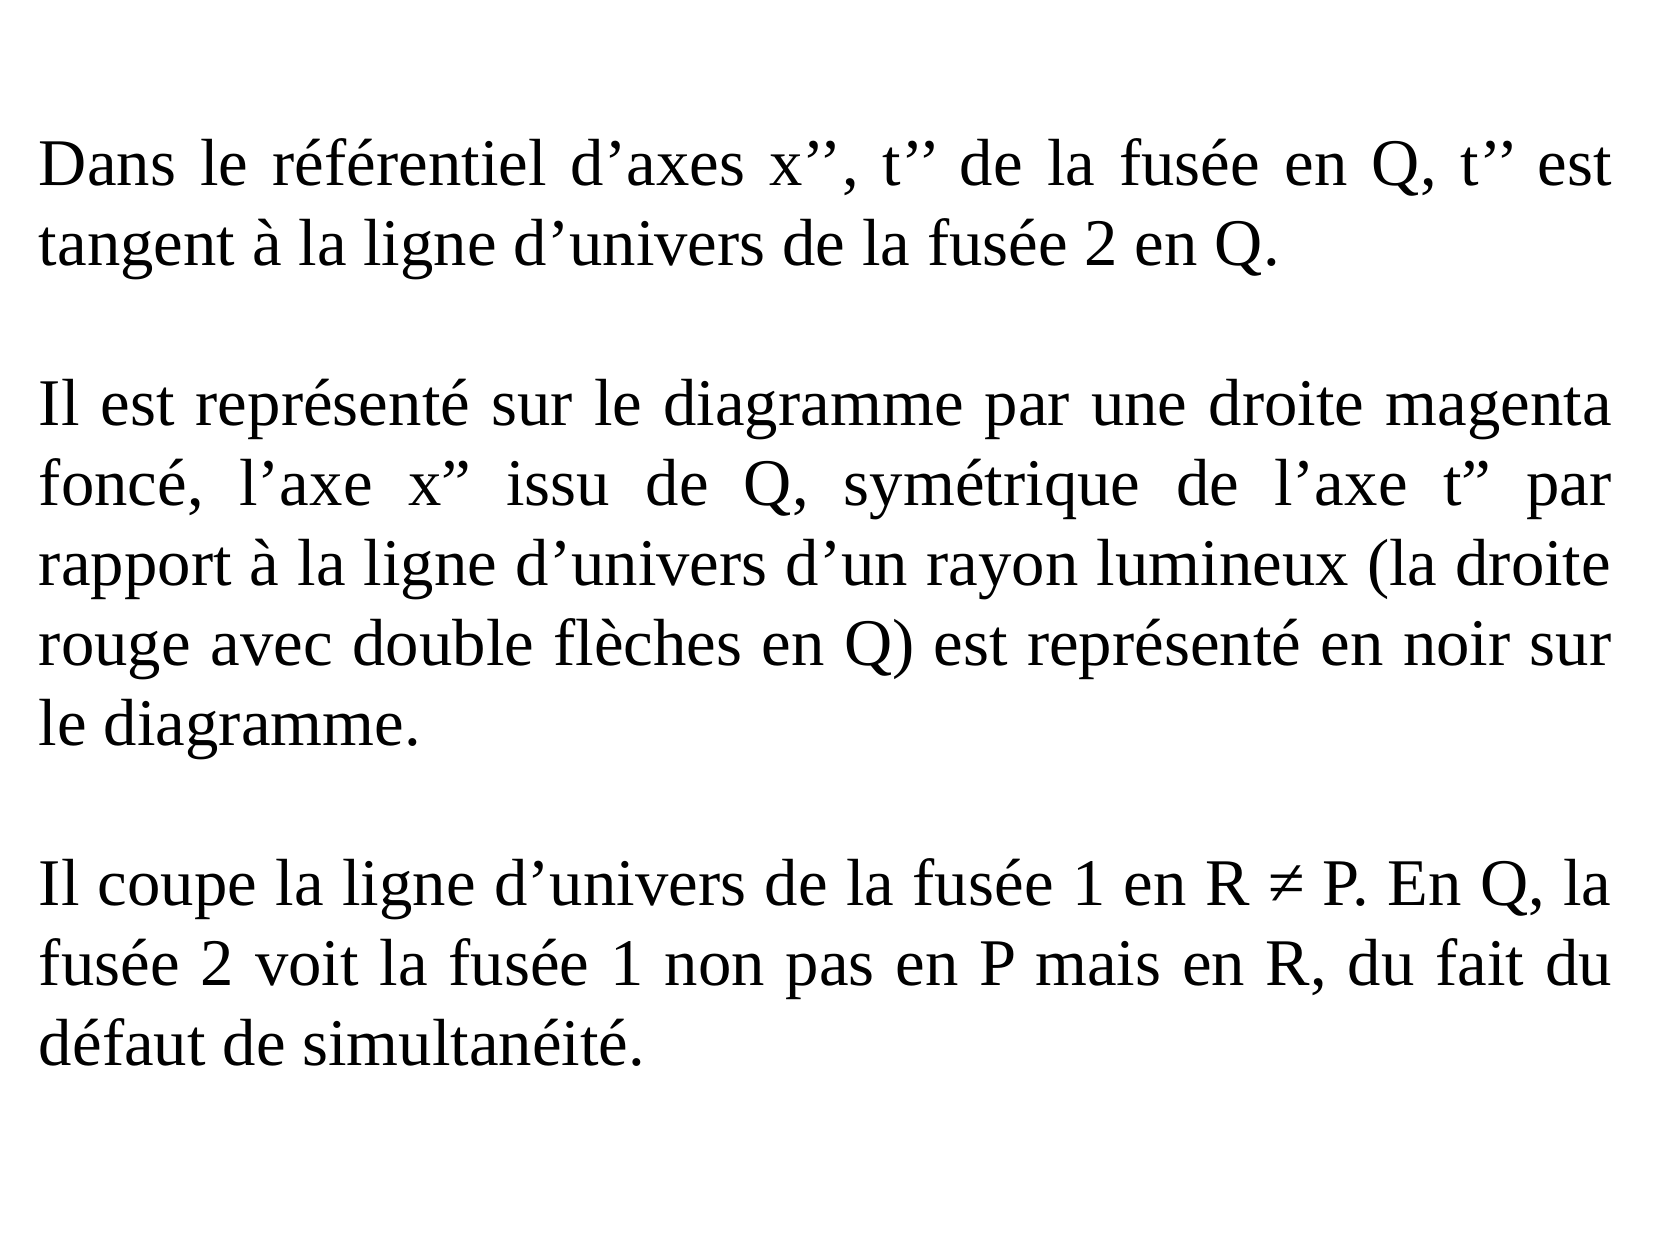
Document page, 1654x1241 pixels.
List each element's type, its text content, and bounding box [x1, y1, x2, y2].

text_box Dans le référentiel d’axes x’’, t’’ de la fusée en Q, t’’ est tangent à la ligne d’univers de la fusée 2 en Q. Il est représenté sur le diagramme par une droite magenta foncé, l’axe x” issu de Q, symétrique de l’axe t” par rapport à la ligne d’univers d’un rayon lumineux (la droite rouge avec double flèches en Q) est représenté en noir sur le diagramme. Il coupe la ligne d’univers de la fusée 1 en R ≠ P. En Q, la fusée 2 voit la fusée 1 non pas en P mais en R, du fait du défaut de simultanéité. [23, 111, 1630, 1097]
